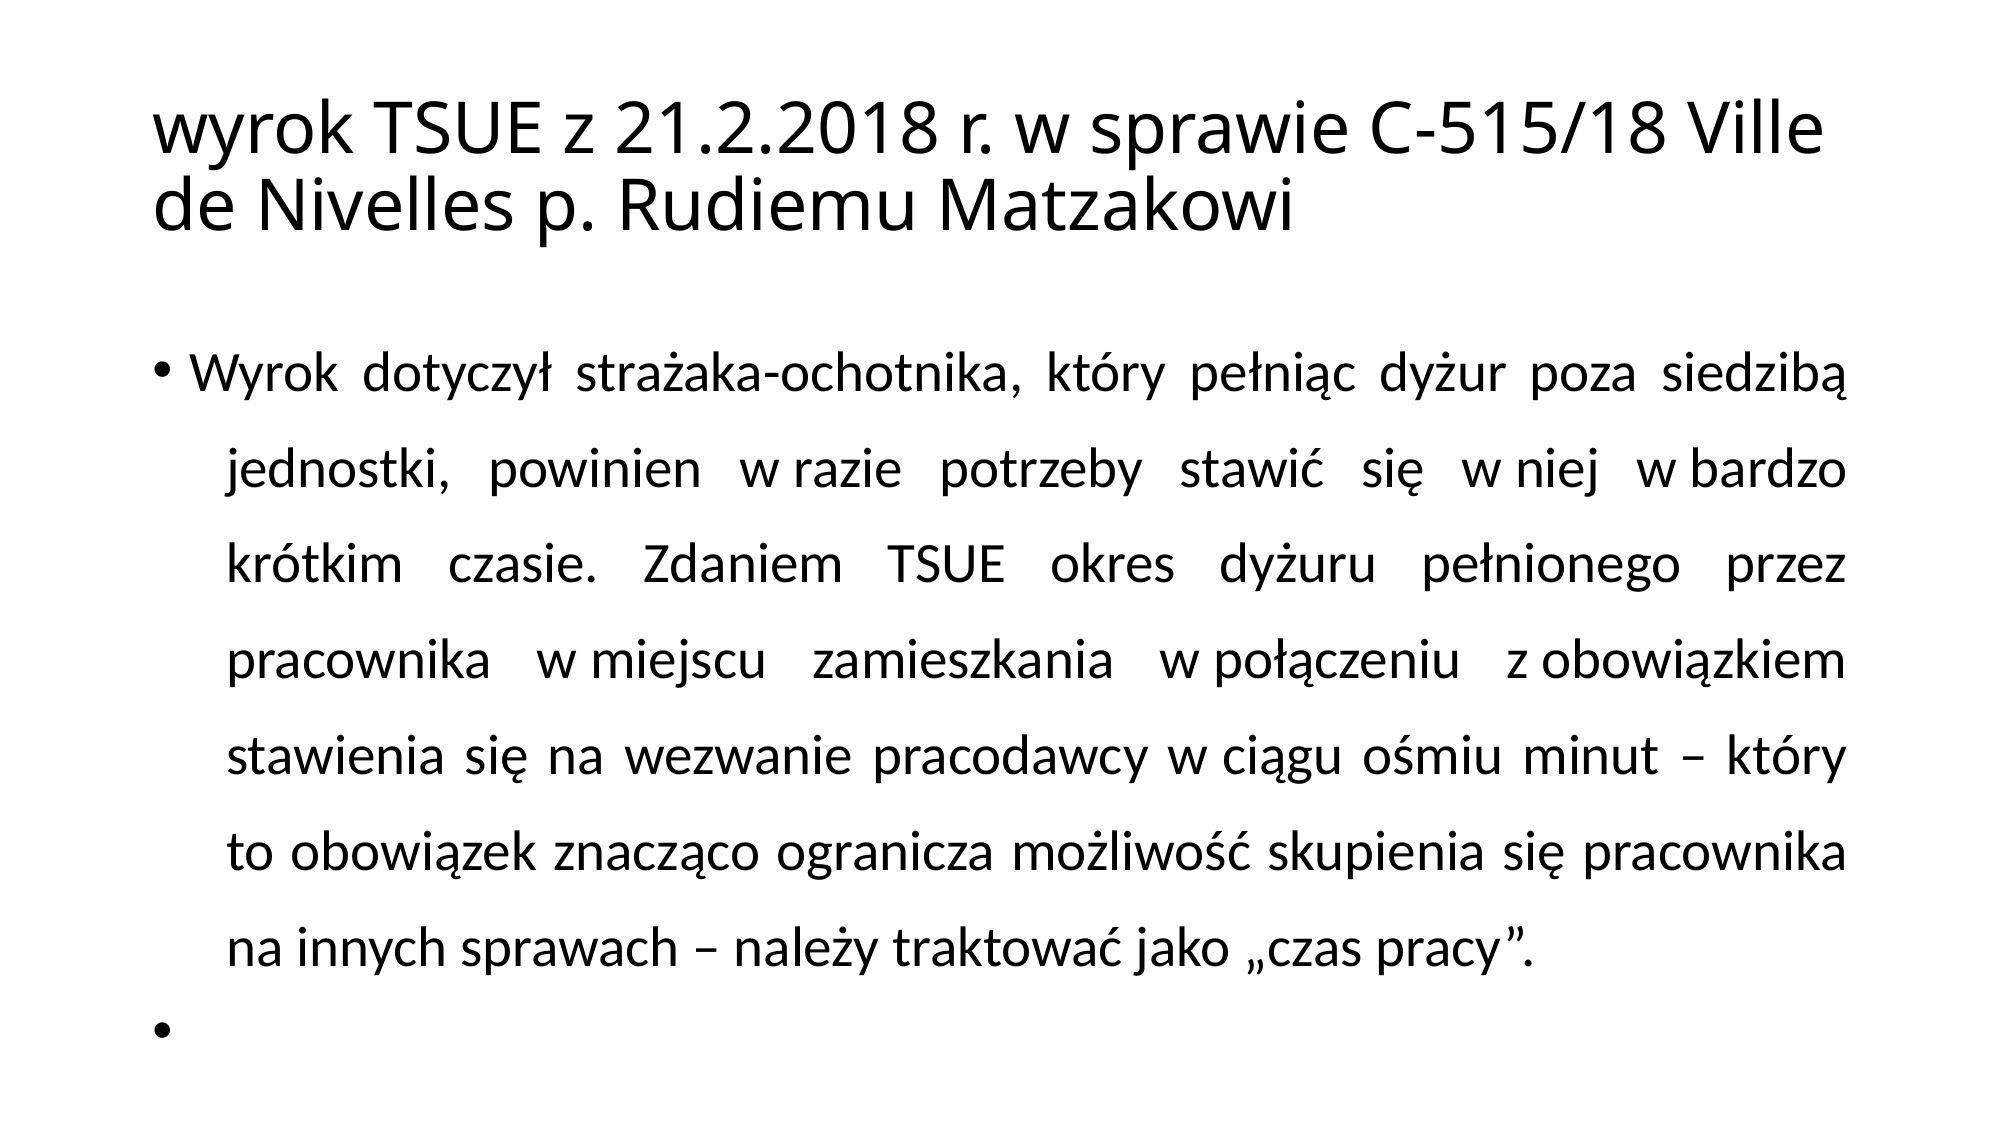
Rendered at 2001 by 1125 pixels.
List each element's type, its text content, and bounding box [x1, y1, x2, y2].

title wyrok TSUE z 21.2.2018 r. w sprawie C-515/18 Ville de Nivelles p. Rudiemu Matzakowi [137, 59, 1863, 278]
list Wyrok dotyczył strażaka-ochotnika, który pełniąc dyżur poza siedzibą jednostki, powinien w razie potrzeby stawić się w niej w bardzo krótkim czasie. Zdaniem TSUE okres dyżuru pełnionego przez pracownika w miejscu zamieszkania w połączeniu z obowiązkiem stawienia się na wezwanie pracodawcy w ciągu ośmiu minut – który to obowiązek znacząco ogranicza możliwość skupienia się pracownika na innych sprawach – należy traktować jako „czas pracy”. [137, 299, 1863, 1014]
